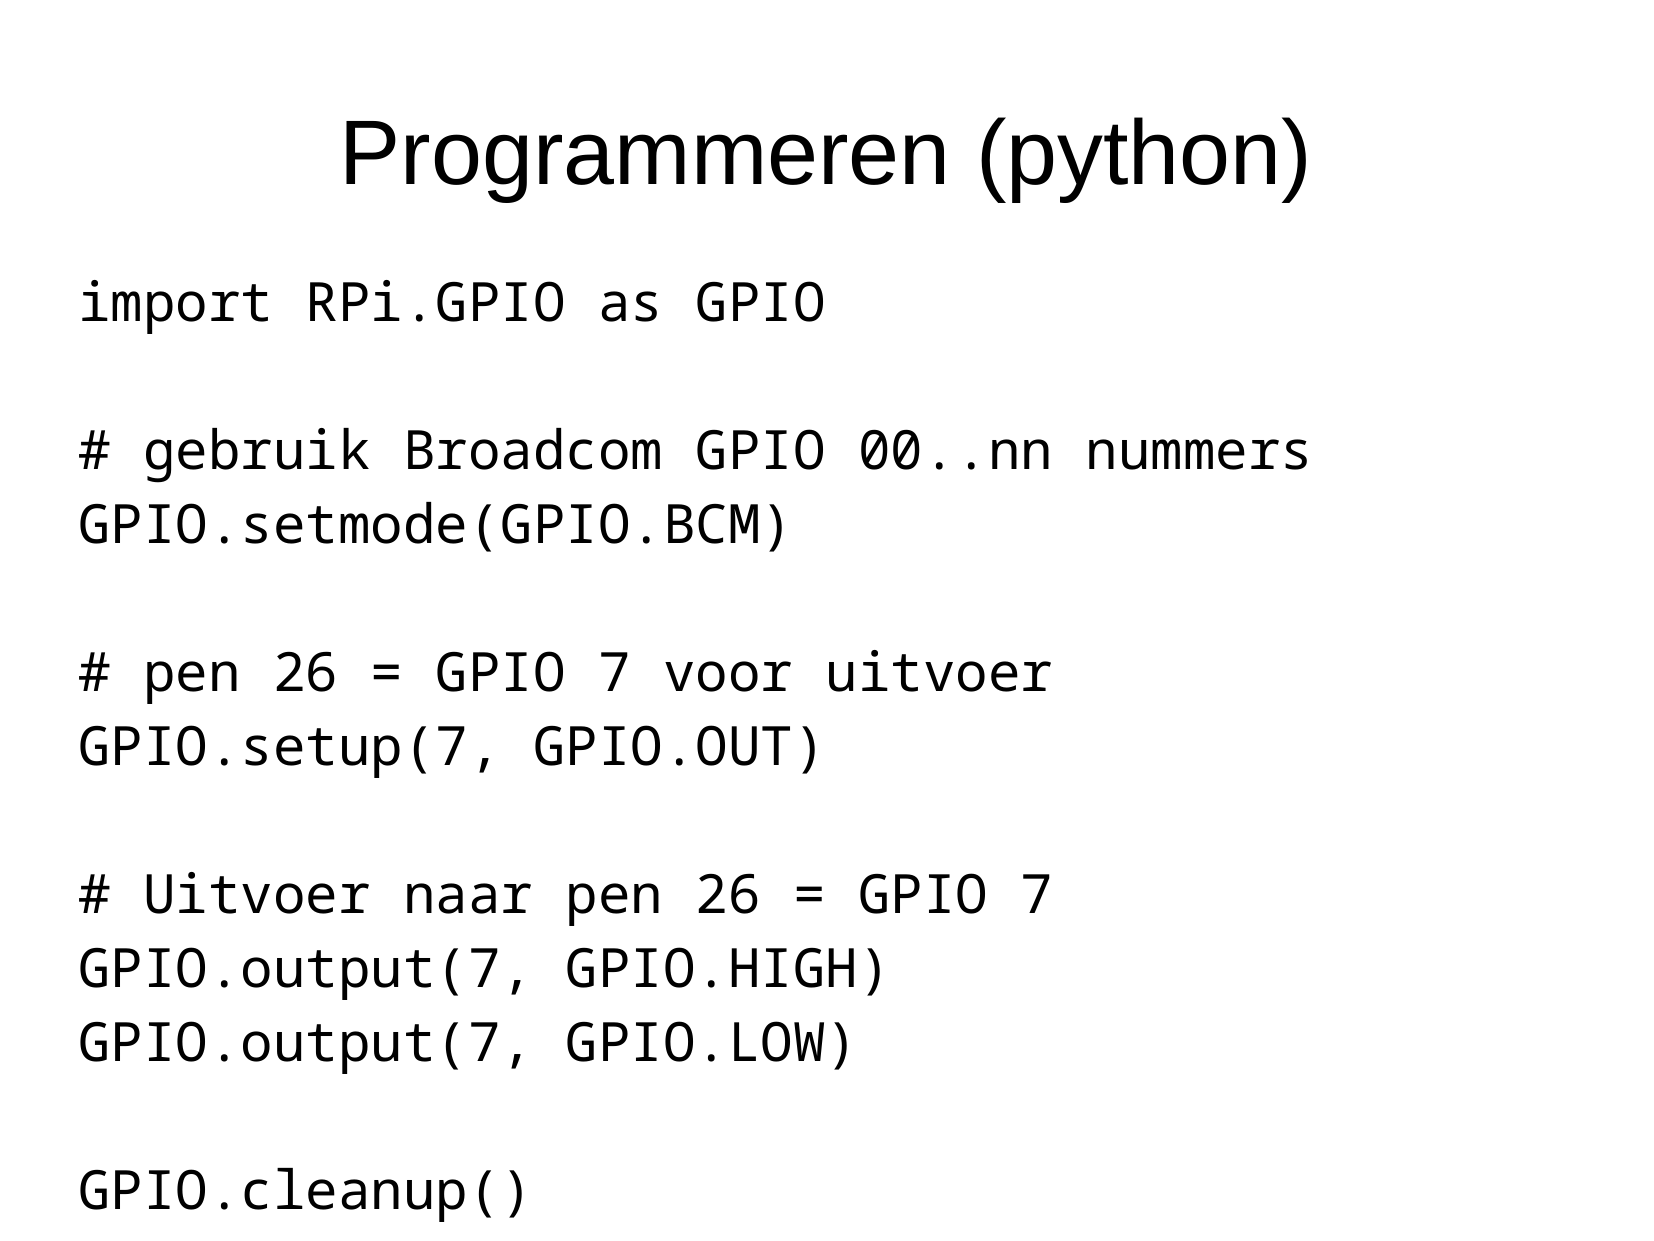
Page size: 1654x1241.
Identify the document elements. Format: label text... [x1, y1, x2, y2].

text_box import RPi.GPIO as GPIO # gebruik Broadcom GPIO 00..nn nummers GPIO.setmode(GPIO.BCM) # pen 26 = GPIO 7 voor uitvoer GPIO.setup(7, GPIO.OUT) # Uitvoer naar pen 26 = GPIO 7 GPIO.output(7, GPIO.HIGH) GPIO.output(7, GPIO.LOW) GPIO.cleanup() [63, 256, 1513, 1140]
title Programmeren (python) [82, 49, 1571, 257]
